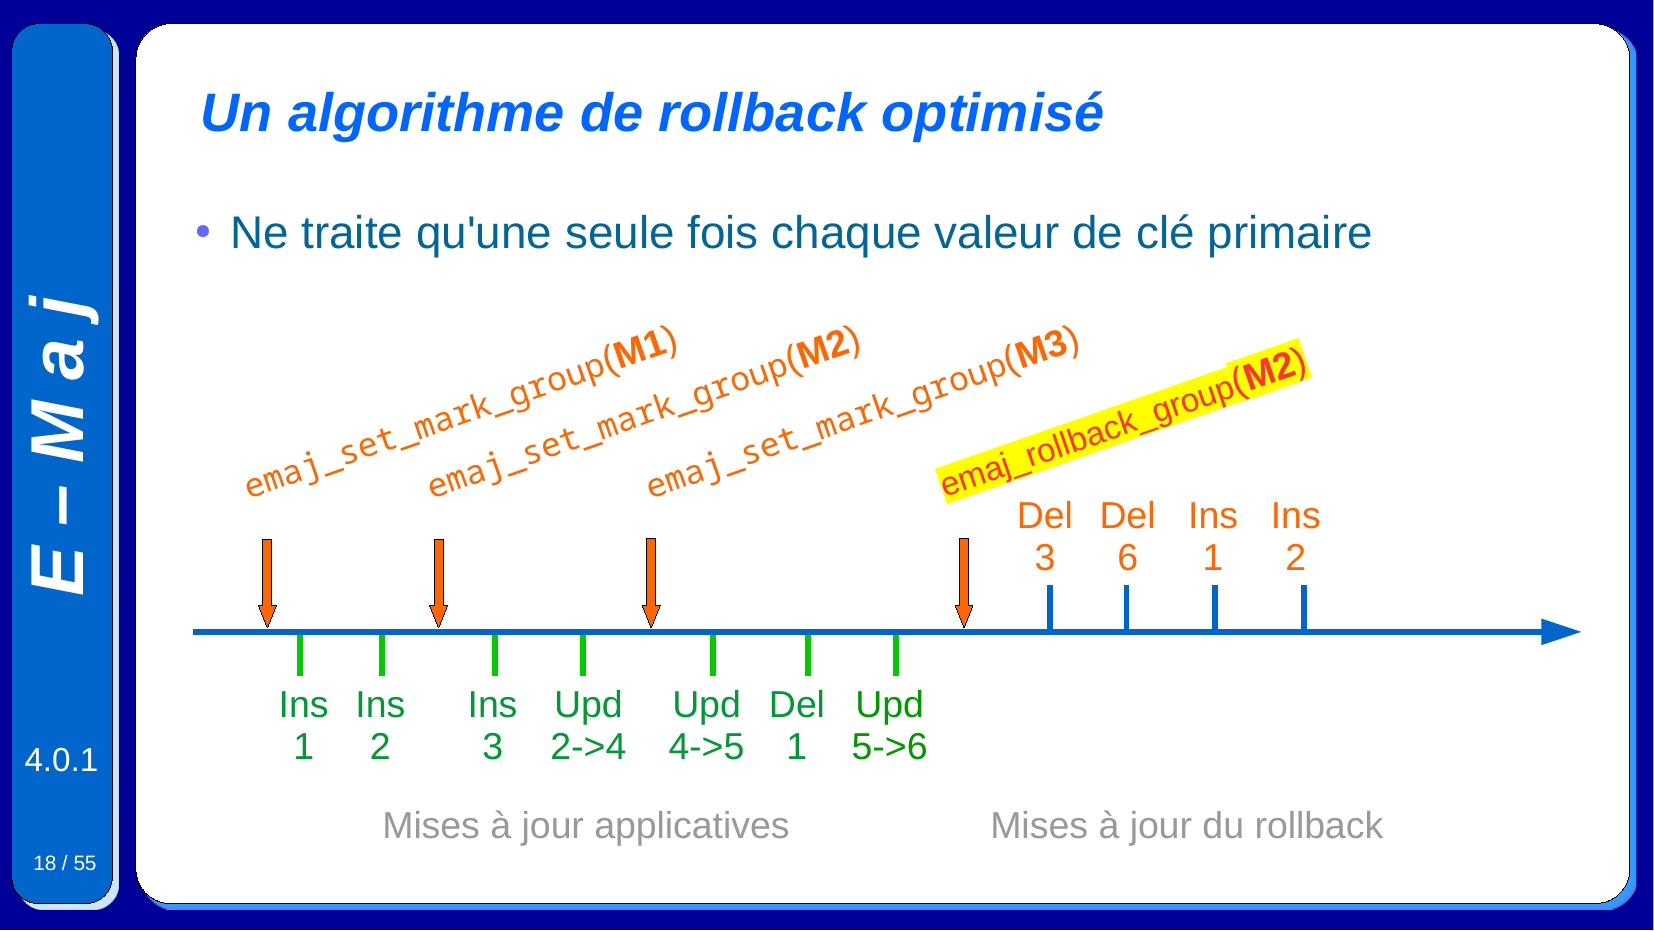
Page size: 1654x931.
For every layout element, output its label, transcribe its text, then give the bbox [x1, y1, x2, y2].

text_box [429, 539, 448, 628]
text_box [258, 539, 277, 628]
text_box emaj_set_mark_group(M1) [220, 302, 700, 530]
text_box Ins 3 [452, 676, 535, 777]
text_box Mises à jour applicatives [367, 796, 805, 854]
text_box Ins 1 [263, 676, 340, 777]
text_box Del 3 [1002, 487, 1084, 588]
text_box emaj_set_mark_group(M2) [403, 302, 887, 530]
title Un algorithme de rollback optimisé [200, 34, 1575, 191]
text_box Upd 5->6 [836, 676, 962, 777]
text_box emaj_rollback_group(M2) [917, 313, 1369, 530]
text_box Ins 1 [1187, 487, 1256, 588]
text_box Mises à jour du rollback [975, 796, 1399, 854]
text_box Del 1 [779, 676, 836, 777]
text_box [642, 538, 661, 628]
list Ne traite qu'une seule fois chaque valeur de clé primaire [177, 206, 1587, 827]
text_box Del 6 [1084, 487, 1187, 588]
text_box Upd 4->5 [653, 676, 779, 777]
text_box Upd 2->4 [535, 676, 653, 777]
text_box [955, 538, 973, 628]
text_box Ins 2 [340, 676, 432, 777]
text_box Ins 2 [1256, 487, 1347, 588]
text_box emaj_set_mark_group(M3) [622, 302, 1105, 530]
